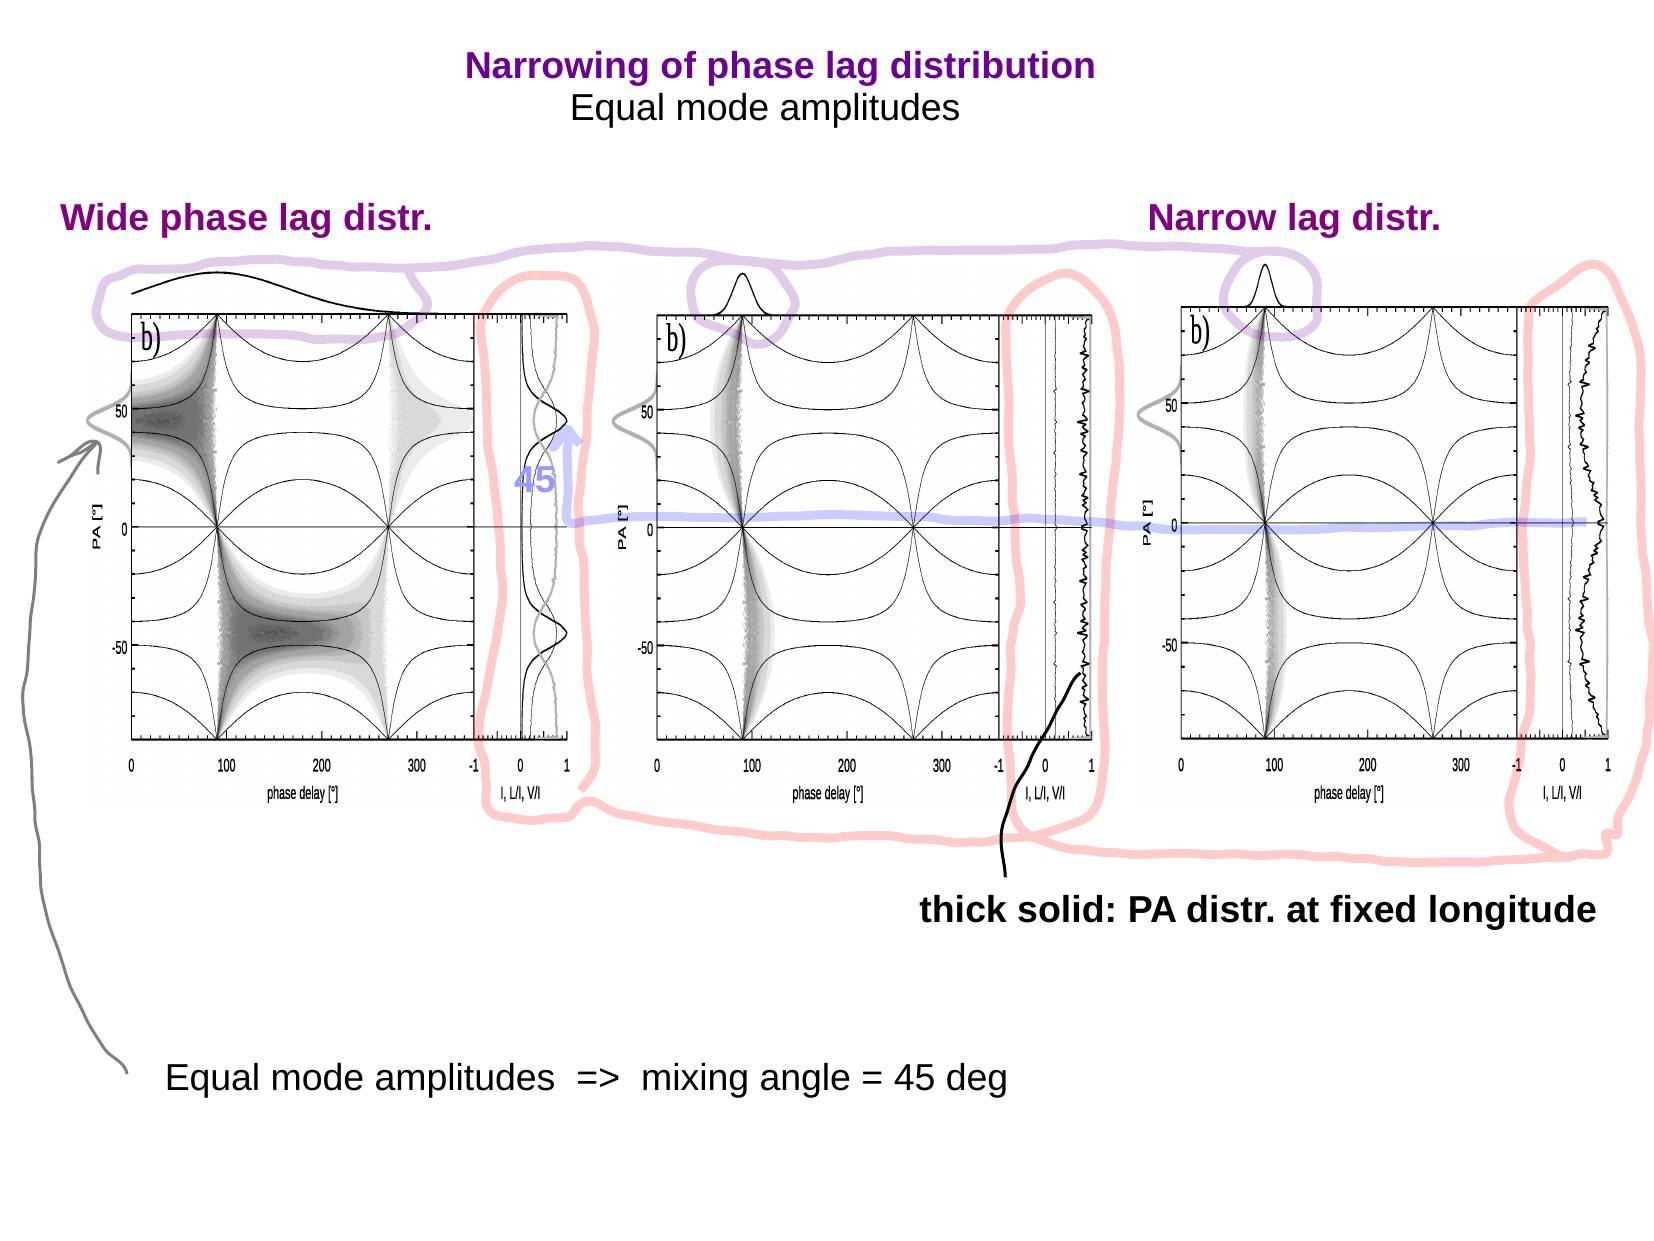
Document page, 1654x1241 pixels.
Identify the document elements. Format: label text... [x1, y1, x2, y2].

text_box Narrow lag distr. [1133, 188, 1457, 246]
picture [1133, 256, 1612, 525]
picture [1011, 278, 1096, 517]
text_box Equal mode amplitudes => mixing angle = 45 deg [150, 1049, 1024, 1107]
picture [1228, 256, 1312, 332]
picture [557, 444, 563, 451]
text_box Narrowing of phase lag distribution Equal mode amplitudes [450, 37, 1112, 137]
picture [1514, 269, 1612, 809]
text_box Wide phase lag distr. [45, 188, 449, 246]
picture [608, 265, 1096, 516]
picture [483, 509, 571, 809]
picture [608, 520, 1016, 809]
text_box thick solid: PA distr. at fixed longitude [904, 880, 1613, 938]
picture [1012, 523, 1096, 809]
picture [696, 265, 790, 339]
text_box 45 [499, 451, 571, 509]
picture [83, 265, 571, 809]
picture [101, 265, 422, 335]
picture [486, 280, 571, 479]
picture [1133, 527, 1526, 809]
